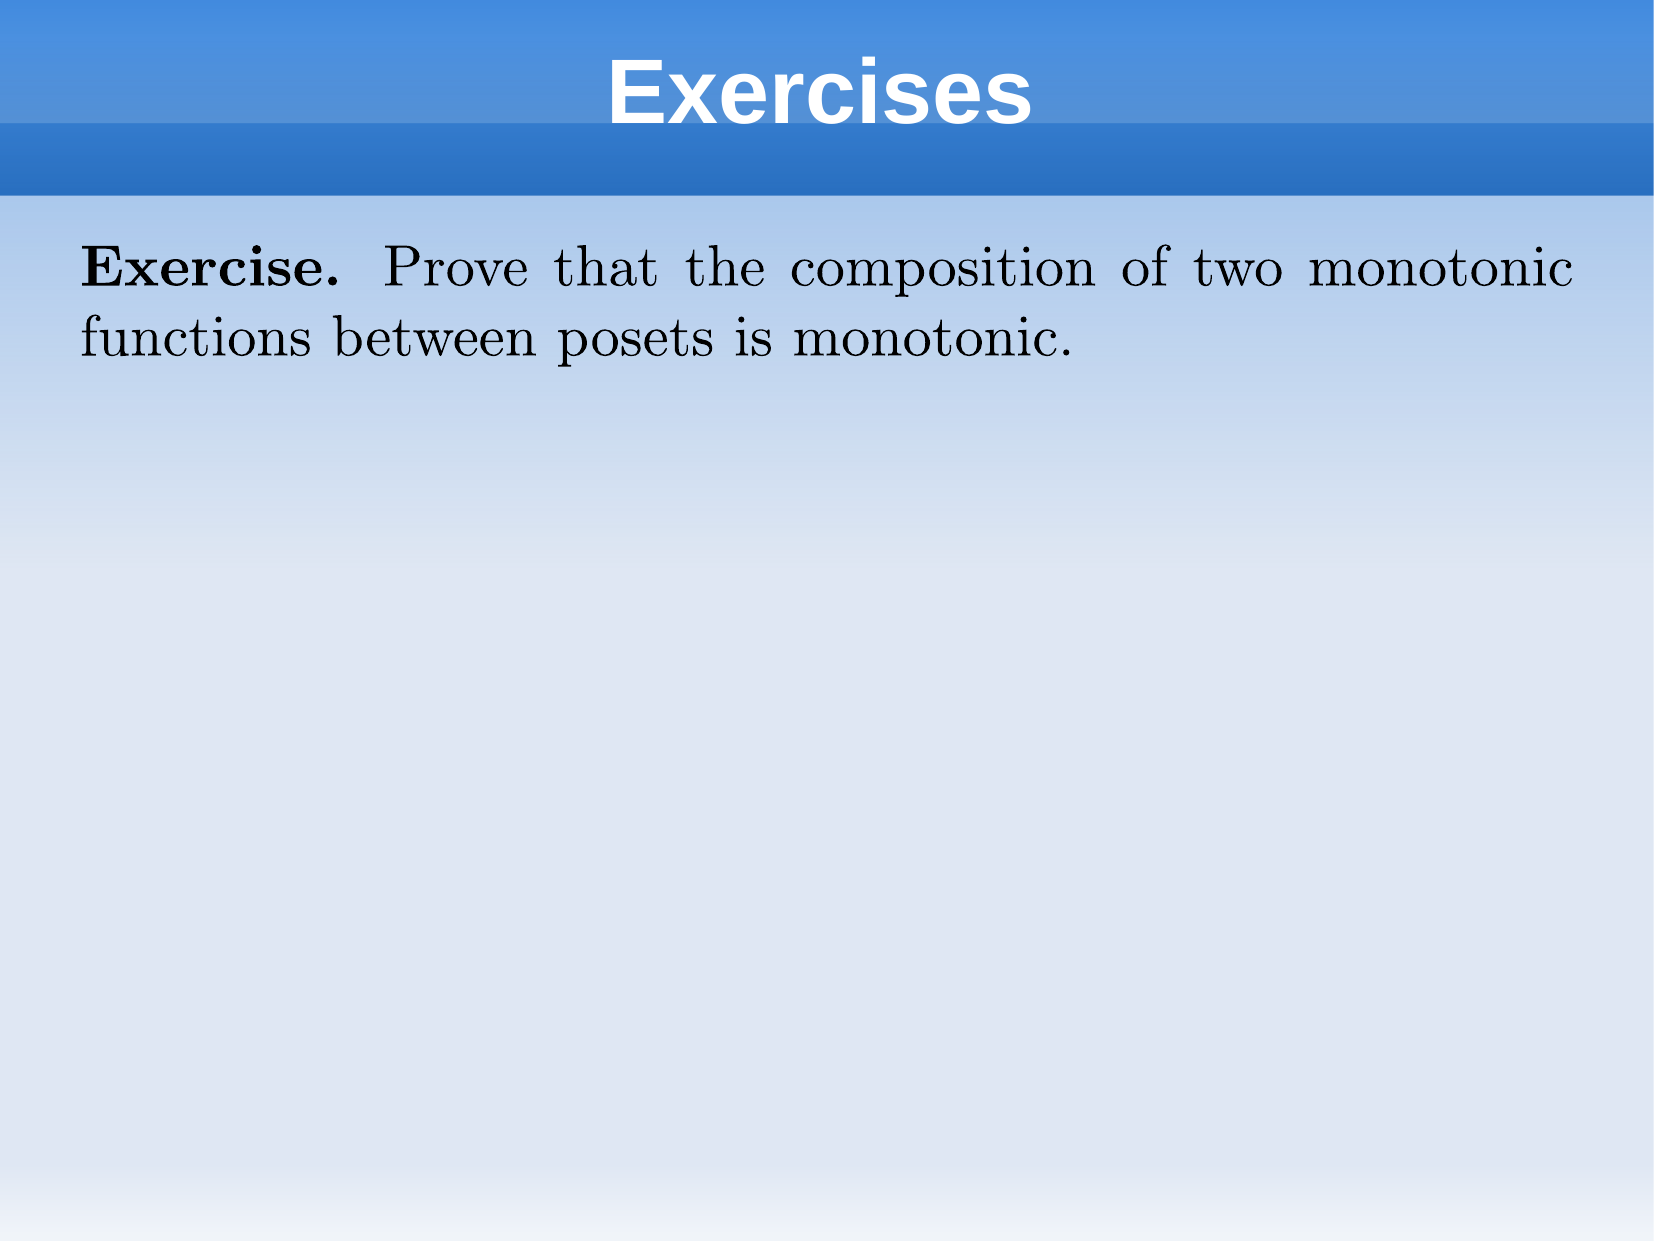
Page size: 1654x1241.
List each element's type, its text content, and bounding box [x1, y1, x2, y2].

picture [0, 0, 1654, 1241]
title Exercises [76, 0, 1565, 188]
